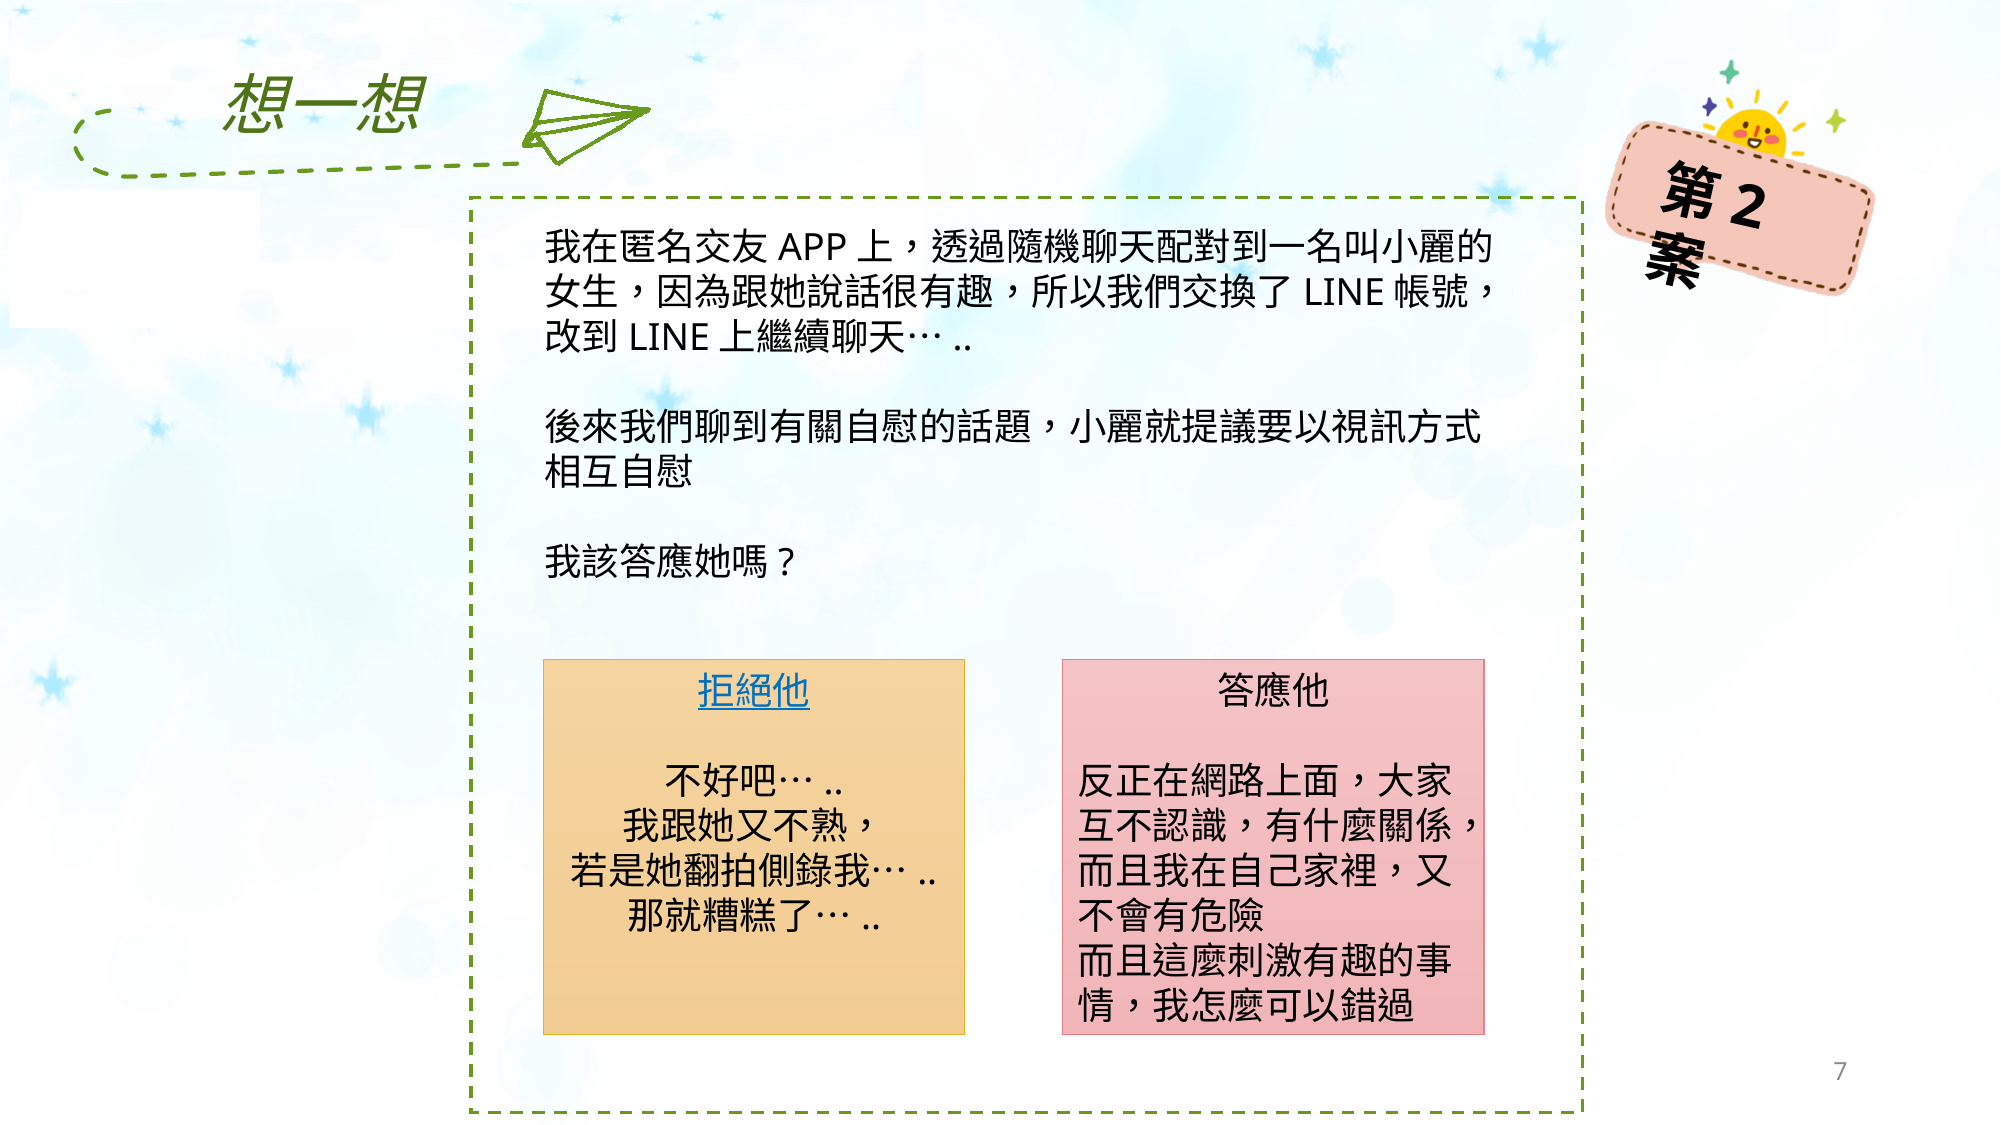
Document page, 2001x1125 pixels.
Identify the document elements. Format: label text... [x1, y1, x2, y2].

text_box 我在匿名交友APP上，透過隨機聊天配對到一名叫小麗的女生，因為跟她說話很有趣，所以我們交換了LINE帳號，改到LINE上繼續聊天….. 後來我們聊到有關自慰的話題，小麗就提議要以視訊方式相互自慰 我該答應她嗎? [529, 215, 1530, 591]
slide_number <編號> [1412, 1042, 1863, 1103]
text_box [522, 89, 651, 166]
text_box 第2案 [1623, 138, 1853, 335]
text_box 想一想 [204, 55, 435, 151]
text_box 答應他 反正在網路上面，大家互不認識，有什麼關係，而且我在自己家裡，又不會有危險 而且這麼刺激有趣的事情，我怎麼可以錯過 [1062, 659, 1484, 1035]
text_box 拒絕他 不好吧….. 我跟她又不熟， 若是她翻拍側錄我….. 那就糟糕了….. [543, 659, 965, 1035]
picture [1504, 0, 1979, 451]
picture [9, 3, 924, 328]
